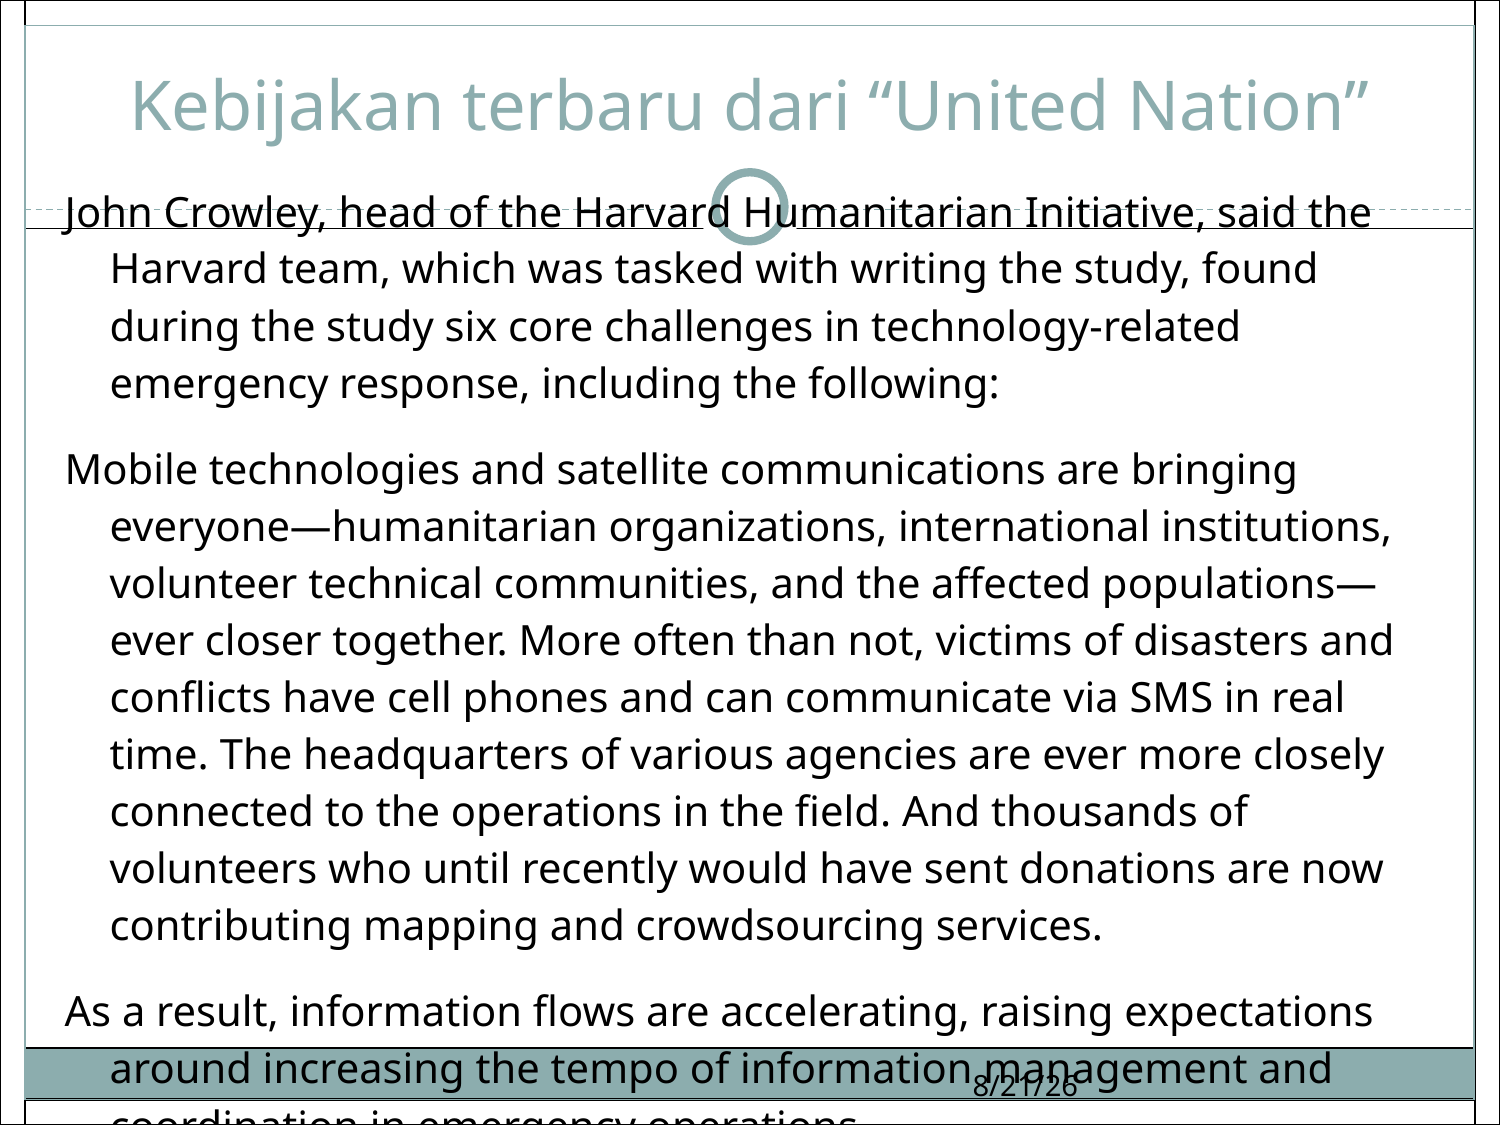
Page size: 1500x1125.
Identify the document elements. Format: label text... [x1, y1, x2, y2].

list John Crowley, head of the Harvard Humanitarian Initiative, said the Harvard team, which was tasked with writing the study, found during the study six core challenges in technology-related emergency response, including the following: Mobile technologies and satellite communications are bringing everyone—humanitarian organizations, international institutions, volunteer technical communities, and the affected populations—ever closer together. More often than not, victims of disasters and conflicts have cell phones and can communicate via SMS in real time. The headquarters of various agencies are ever more closely connected to the operations in the field. And thousands of volunteers who until recently would have sent donations are now contributing mapping and crowdsourcing services. As a result, information flows are accelerating, raising expectations around increasing the tempo of information management and coordination in emergency operations. [49, 167, 1450, 1074]
title Kebijakan terbaru dari “United Nation” [49, 0, 1450, 167]
